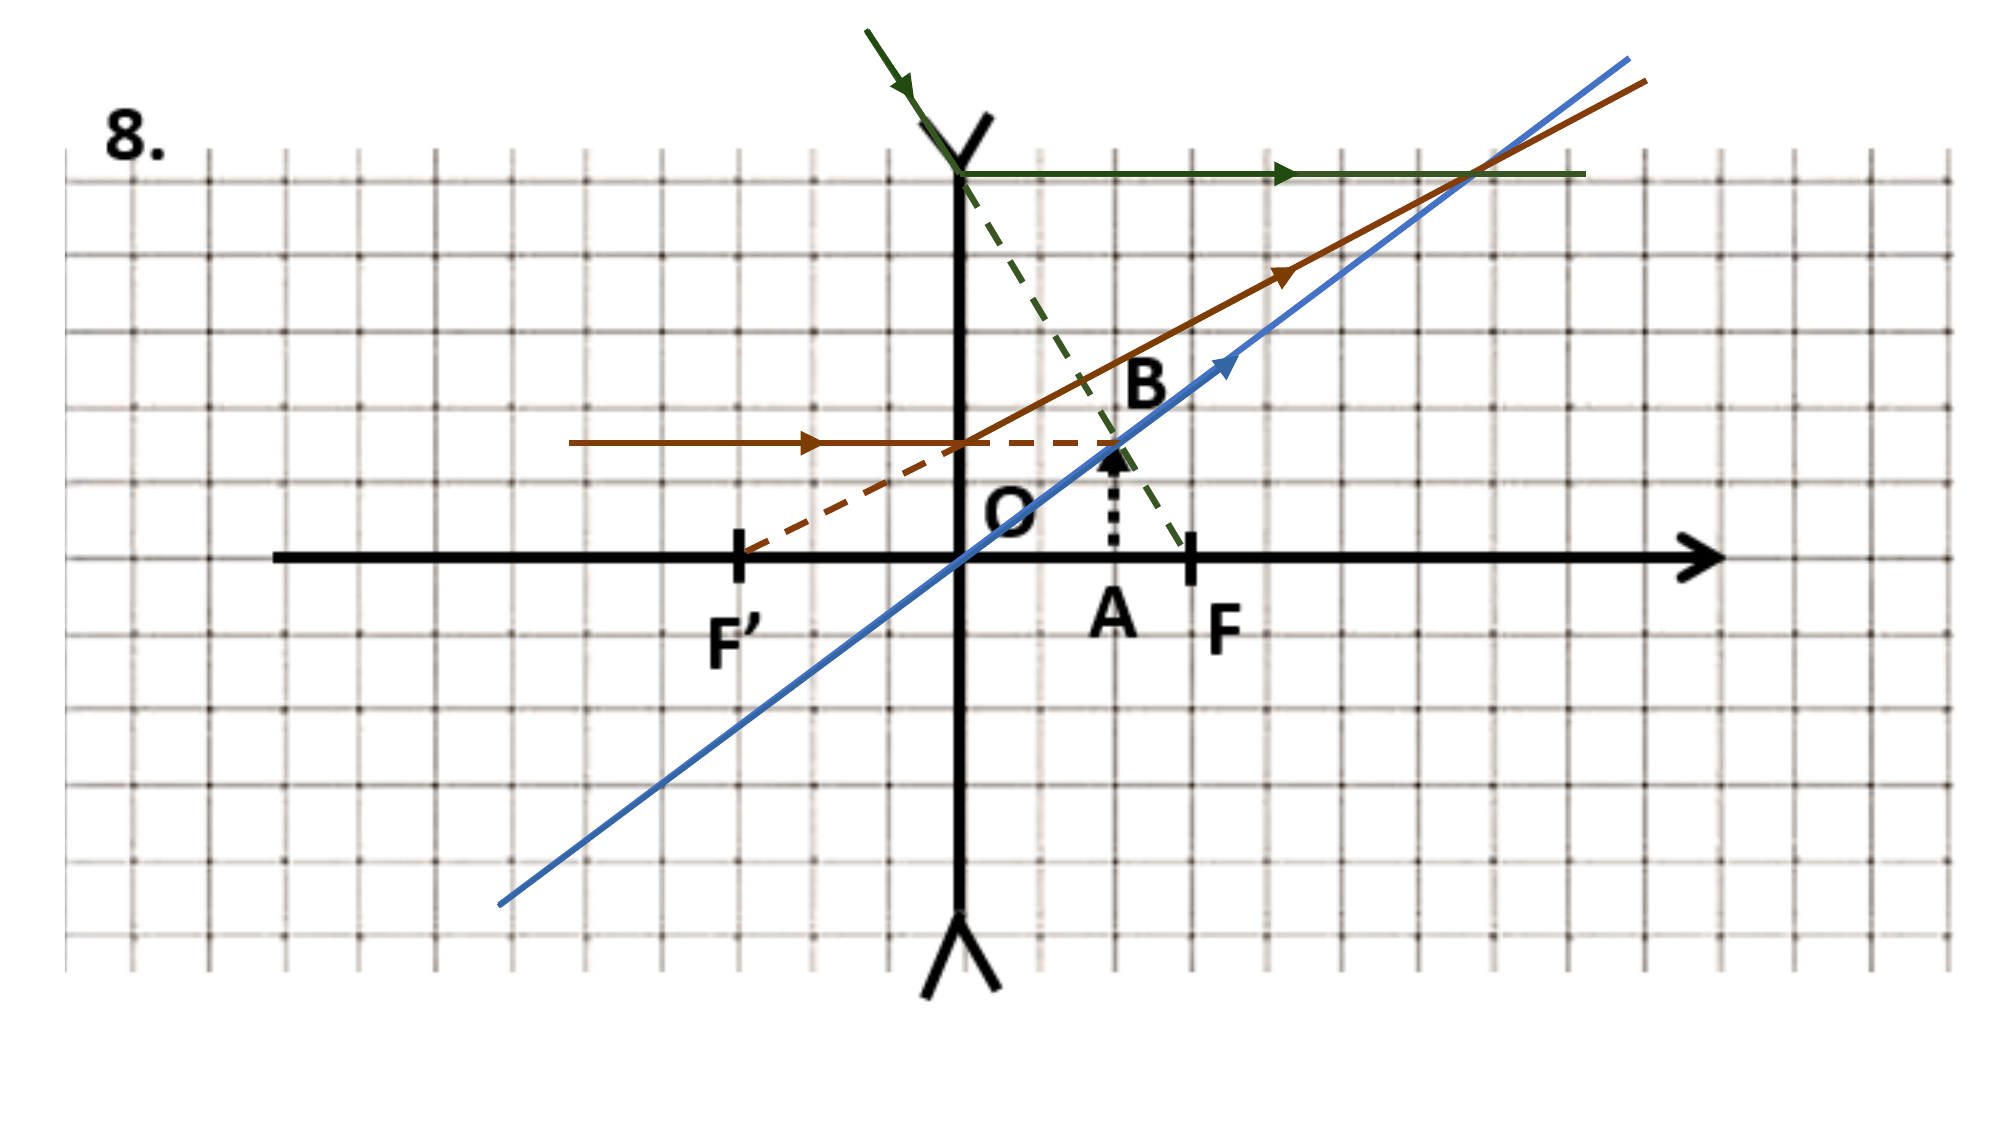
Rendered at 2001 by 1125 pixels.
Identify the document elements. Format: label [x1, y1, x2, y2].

picture [64, 100, 1971, 1011]
picture [917, 100, 1566, 171]
picture [1530, 100, 1601, 138]
